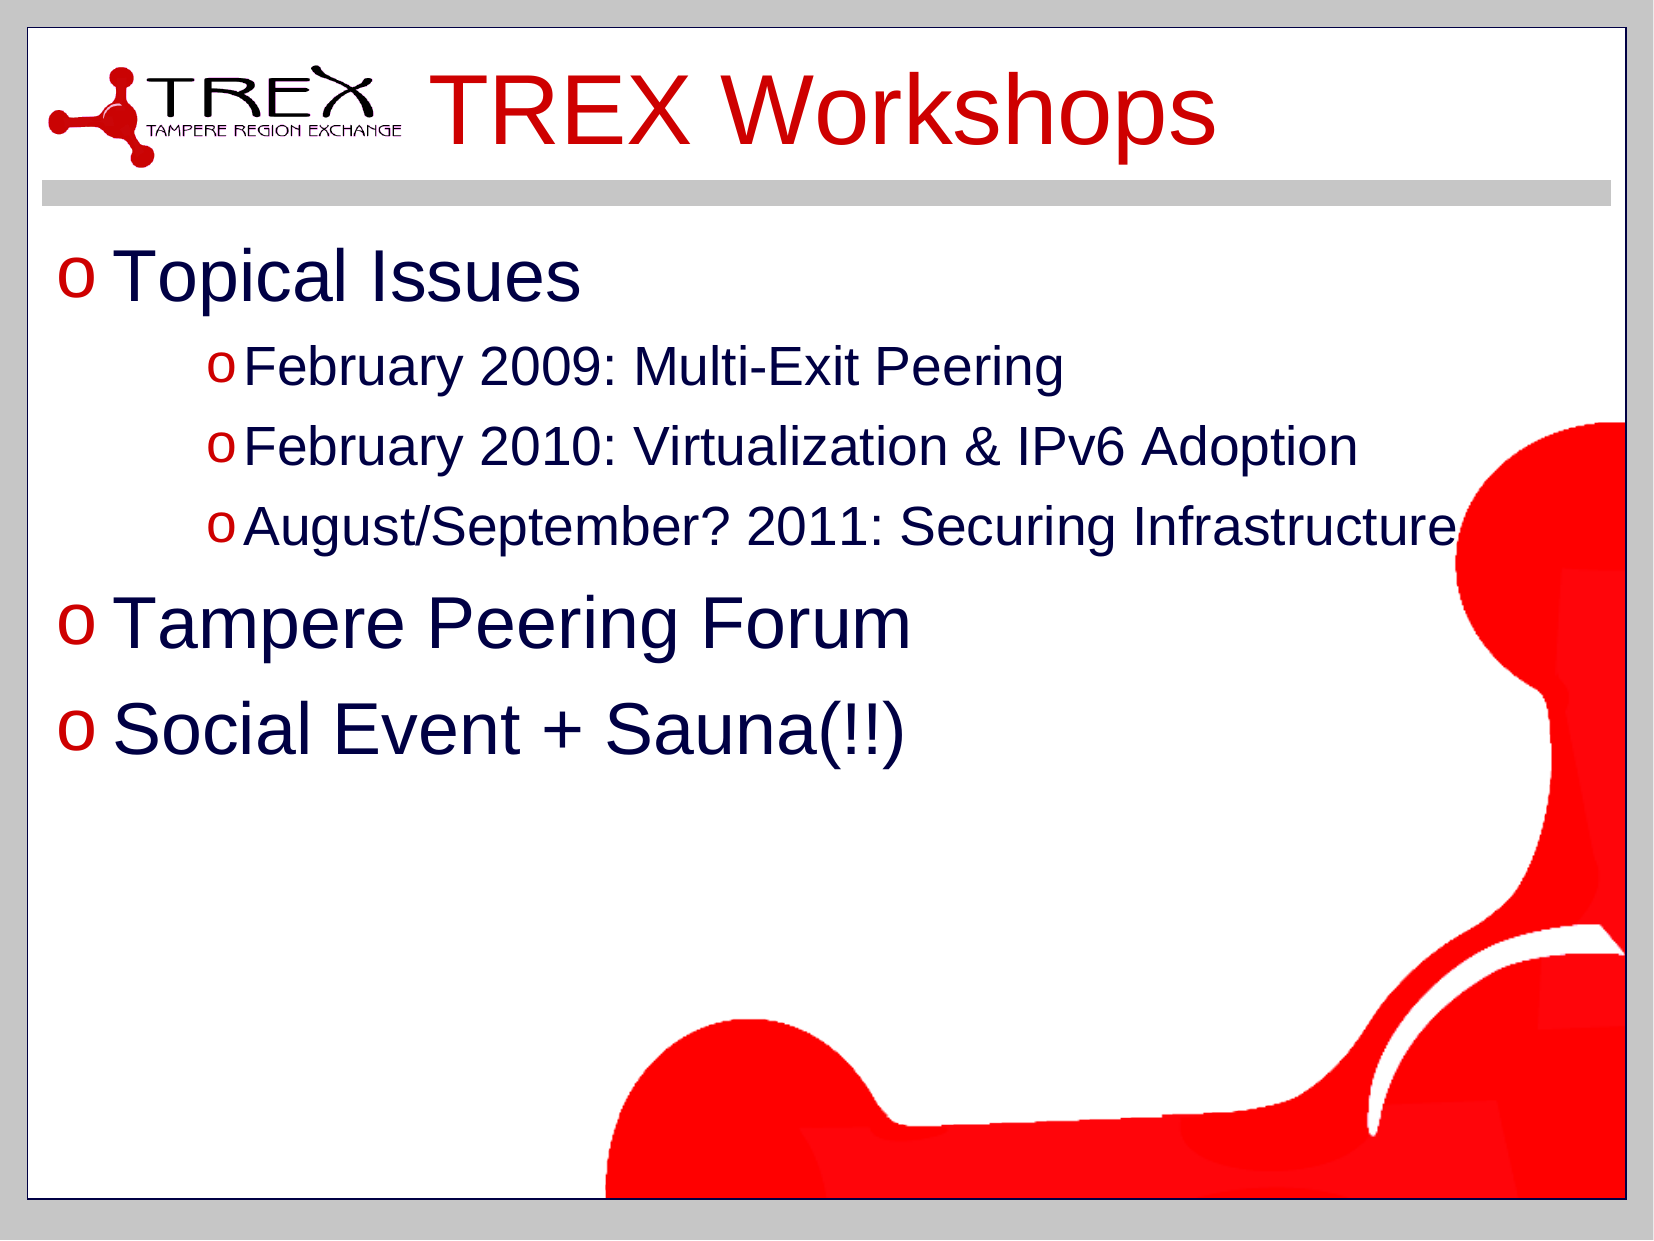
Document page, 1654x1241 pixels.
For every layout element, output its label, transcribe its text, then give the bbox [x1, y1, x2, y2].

picture [41, 53, 413, 180]
list Topical Issues February 2009: Multi-Exit Peering February 2010: Virtualization & IPv6 Adoption August/September? 2011: Securing Infrastructure Tampere Peering Forum Social Event + Sauna(!!) [41, 220, 1613, 1039]
title TREX Workshops [413, 0, 1613, 220]
